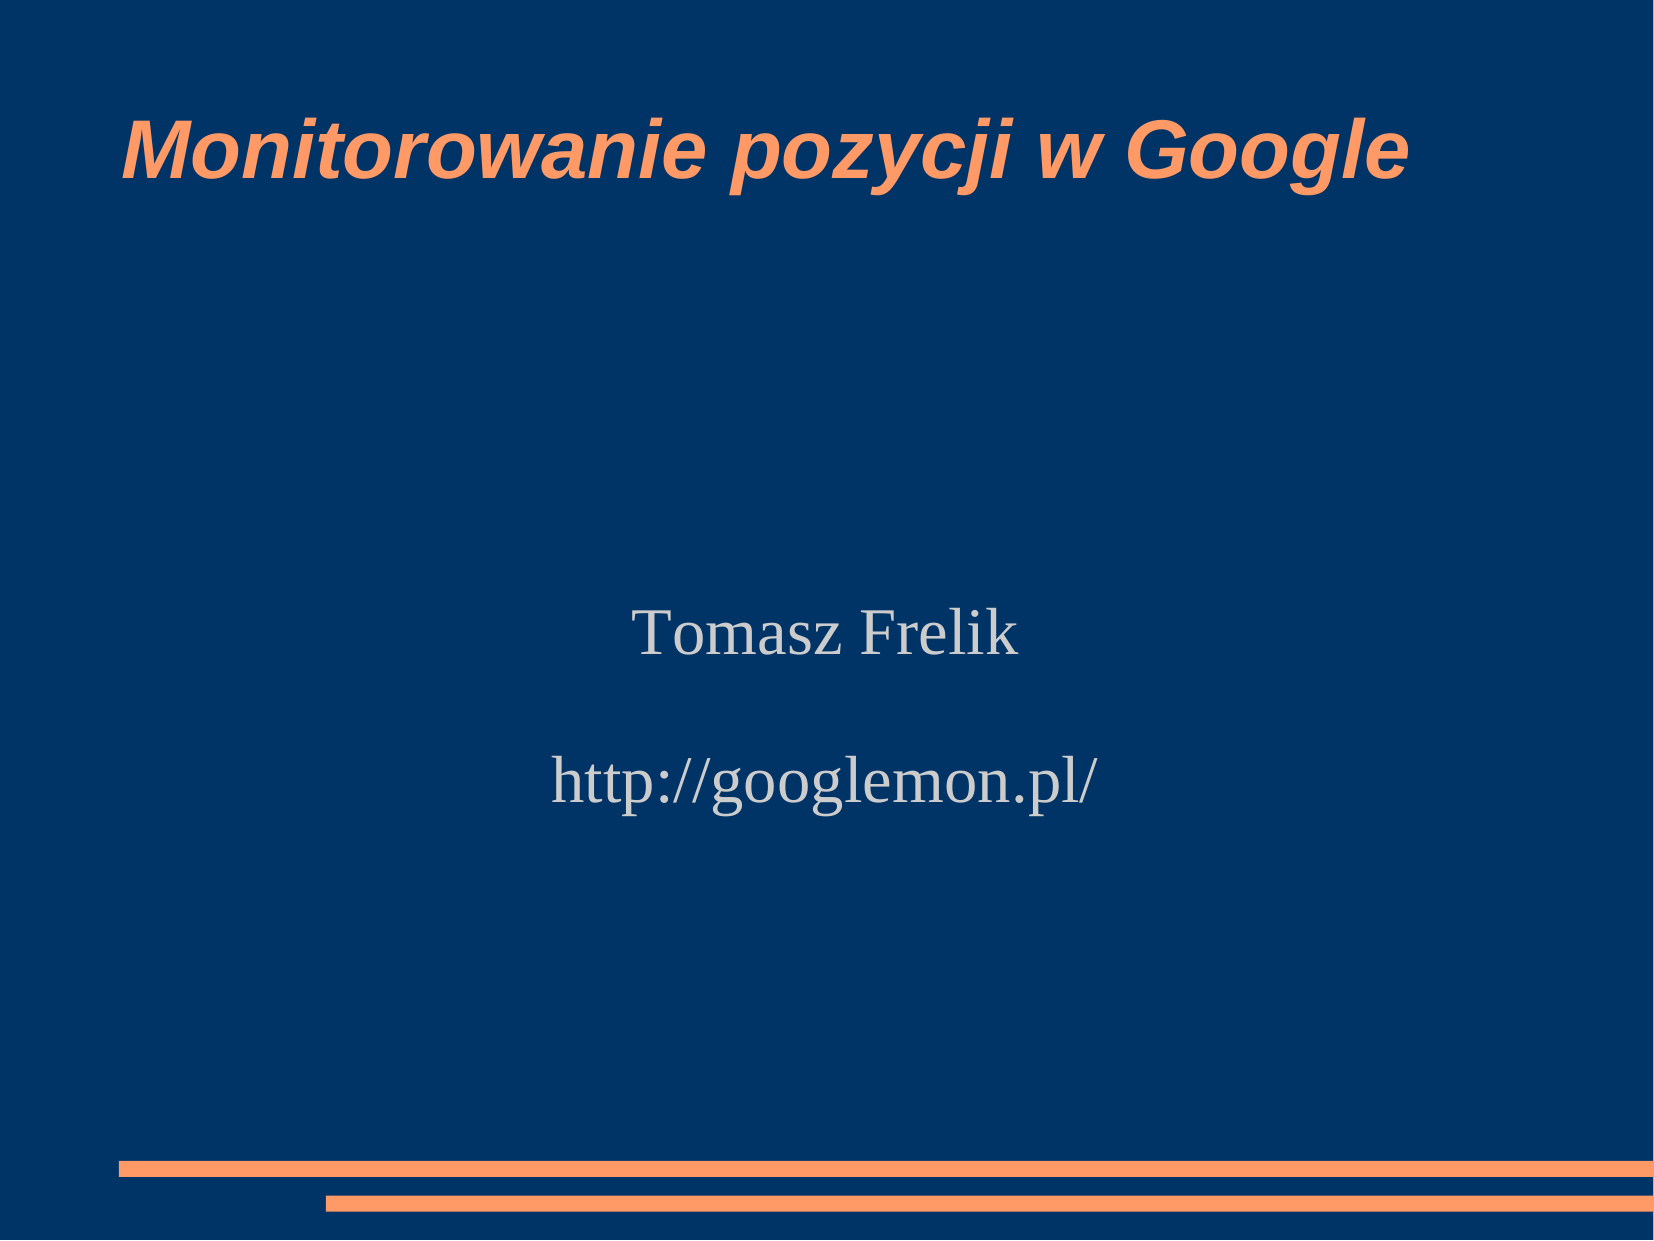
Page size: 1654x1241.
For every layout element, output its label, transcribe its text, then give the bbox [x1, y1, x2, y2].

subtitle Tomasz Frelik http://googlemon.pl/ [134, 315, 1517, 1097]
title Monitorowanie pozycji w Google [121, 46, 1534, 254]
